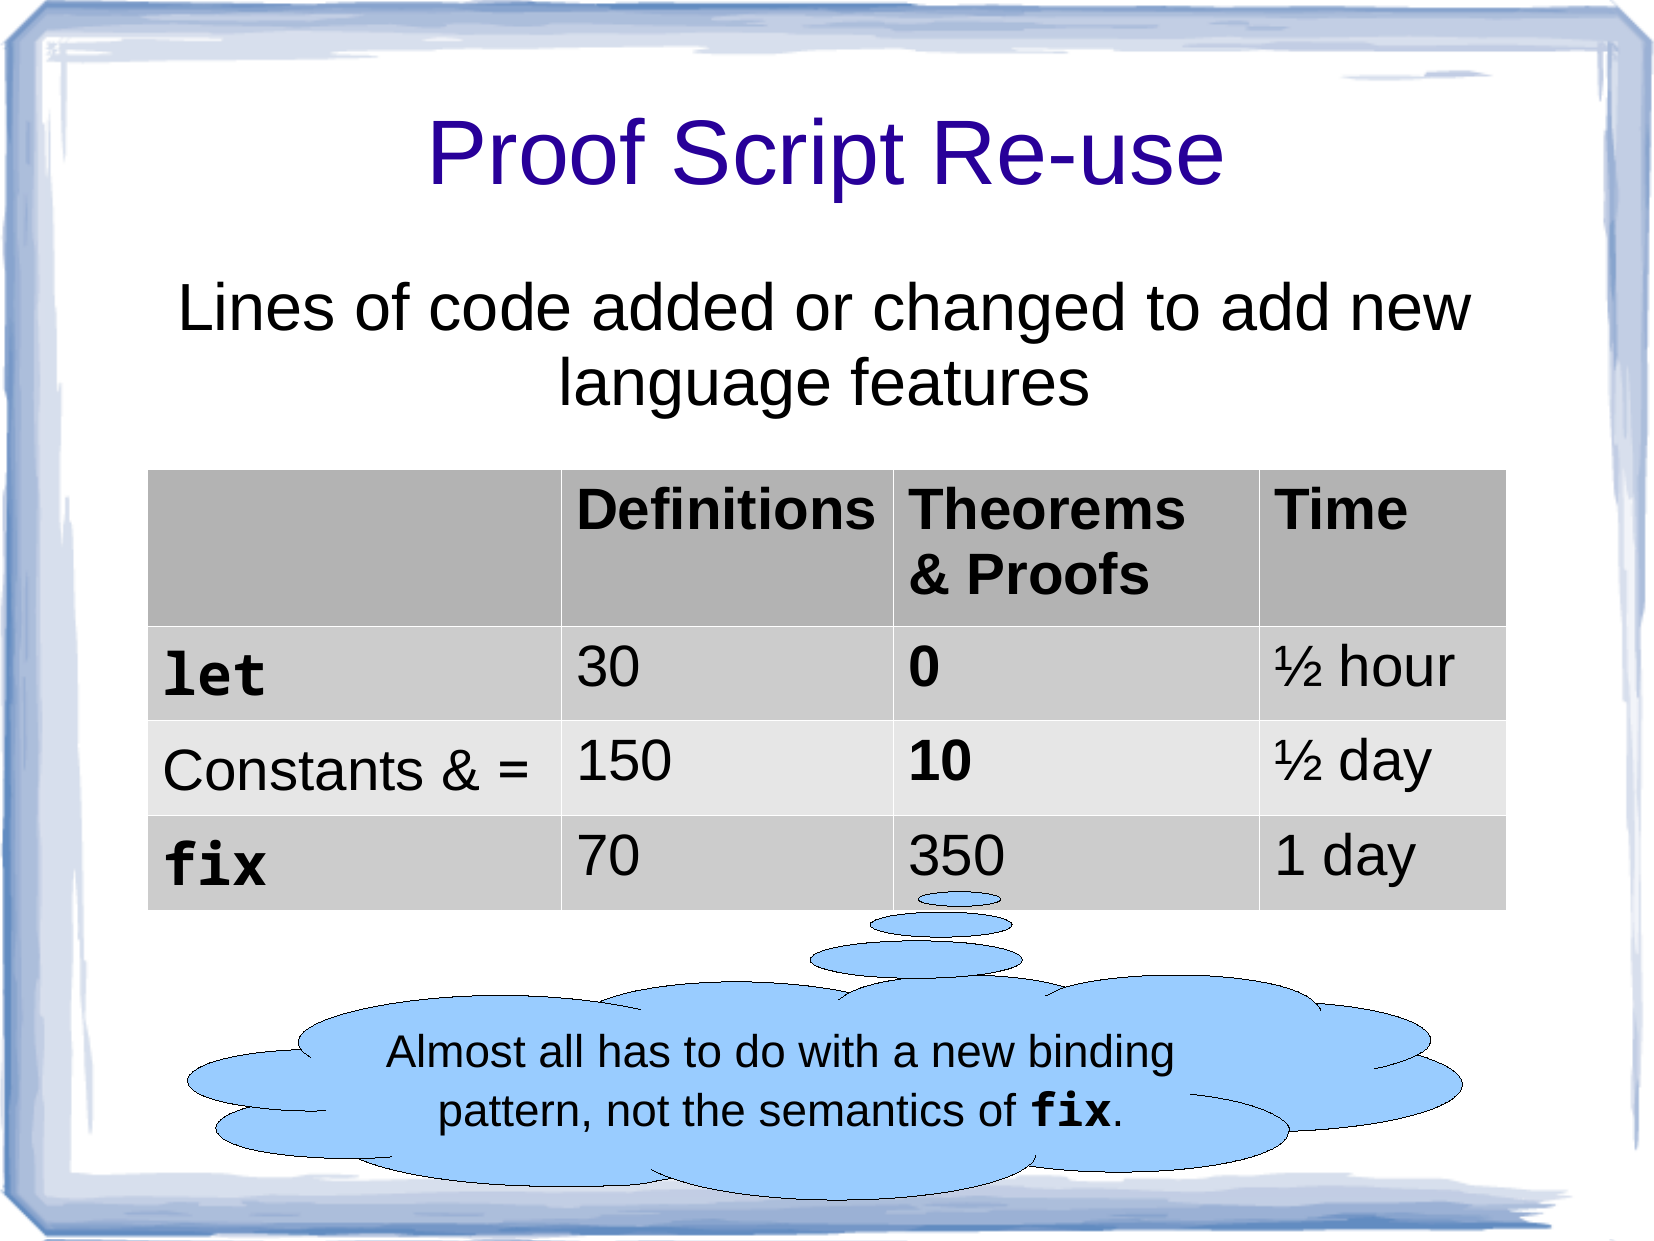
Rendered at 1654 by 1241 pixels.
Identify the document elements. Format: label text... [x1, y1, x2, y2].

picture [0, 0, 1654, 1241]
table_header Time [1260, 470, 1506, 626]
table_cell 350 [894, 816, 1259, 910]
table_cell 10 [894, 721, 1259, 815]
table_cell Constants & = [148, 721, 561, 815]
text_box Almost all has to do with a new binding pattern, not the semantics of fix. [870, 912, 1013, 938]
table_cell let [148, 627, 561, 720]
table_cell 0 [894, 627, 1259, 720]
text_box Almost all has to do with a new binding pattern, not the semantics of fix. [187, 940, 1463, 1201]
table_cell ½ hour [1260, 627, 1506, 720]
table_cell 1 day [1260, 816, 1506, 910]
table_cell 150 [562, 721, 893, 815]
table_cell 70 [562, 816, 893, 910]
table_cell 30 [562, 627, 893, 720]
table_header Definitions [562, 470, 893, 626]
text_box Lines of code added or changed to add new language features [150, 262, 1501, 444]
table_cell fix [148, 816, 561, 910]
table_header Theorems & Proofs [894, 470, 1259, 626]
table_cell ½ day [1260, 721, 1506, 815]
table_header [148, 470, 561, 626]
title Proof Script Re-use [82, 56, 1571, 250]
